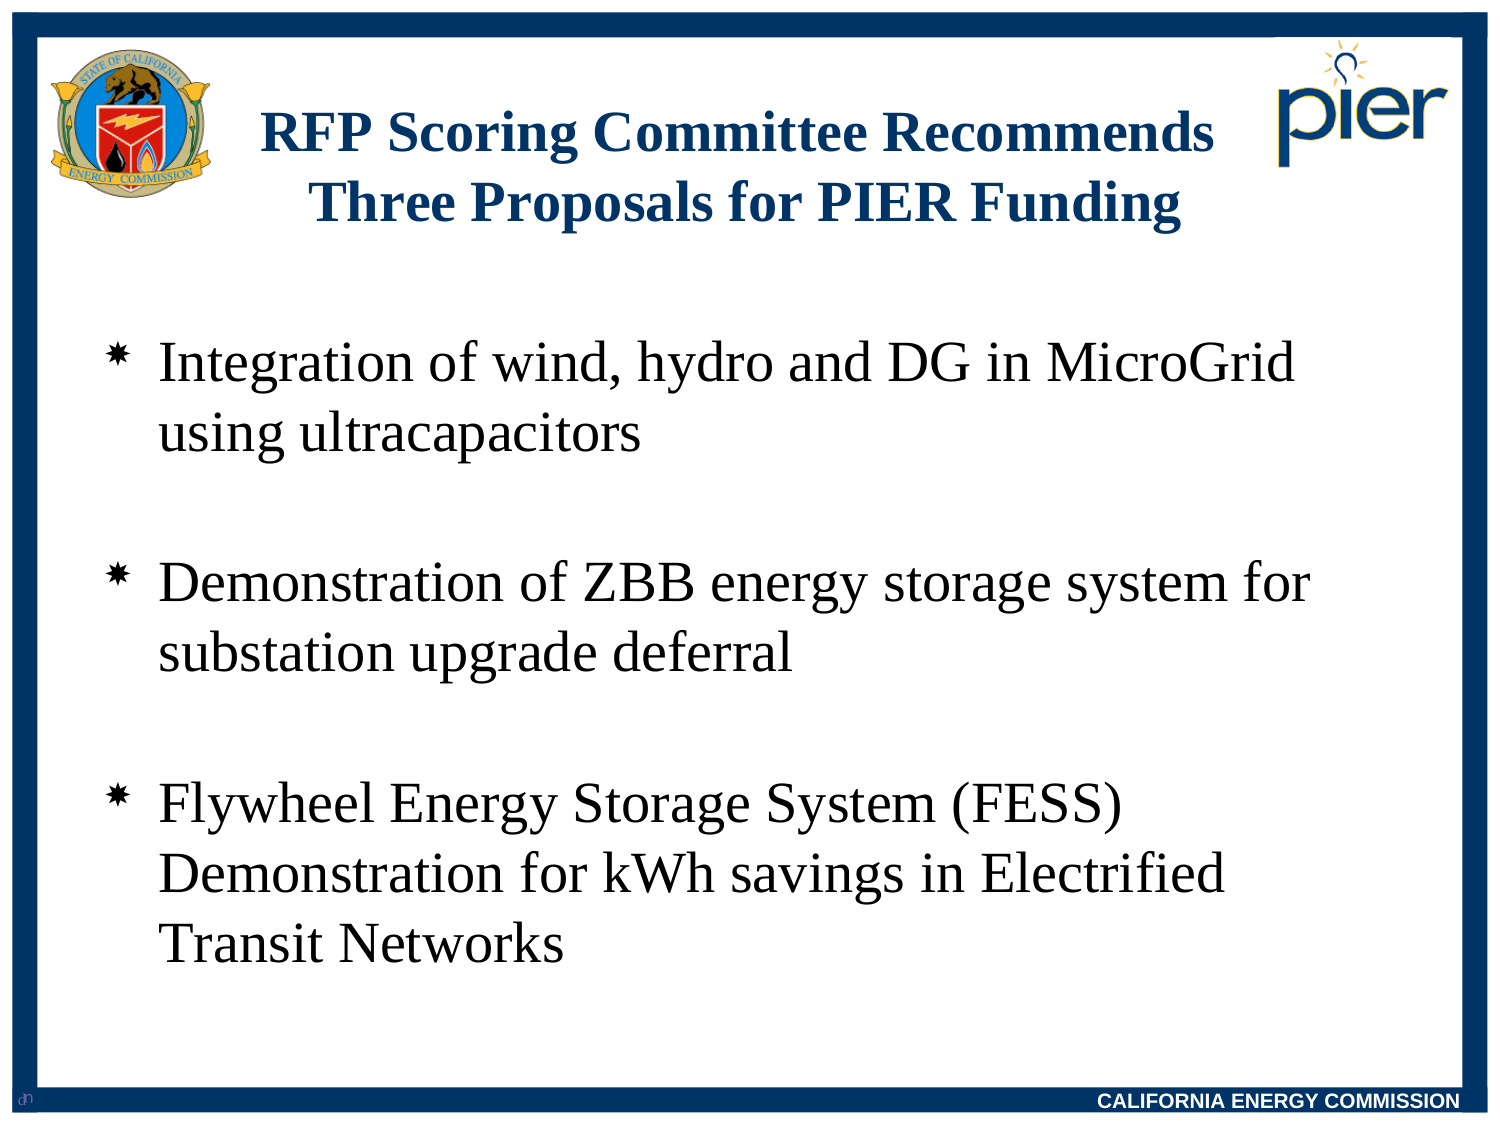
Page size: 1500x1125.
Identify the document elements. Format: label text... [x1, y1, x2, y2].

list Integration of wind, hydro and DG in MicroGrid using ultracapacitors Demonstration of ZBB energy storage system for substation upgrade deferral Flywheel Energy Storage System (FESS) Demonstration for kWh savings in Electrified Transit Networks [87, 212, 1416, 1025]
picture [50, 49, 211, 198]
picture [1275, 37, 1451, 171]
title RFP Scoring Committee Recommends Three Proposals for PIER Funding [96, 98, 1394, 212]
